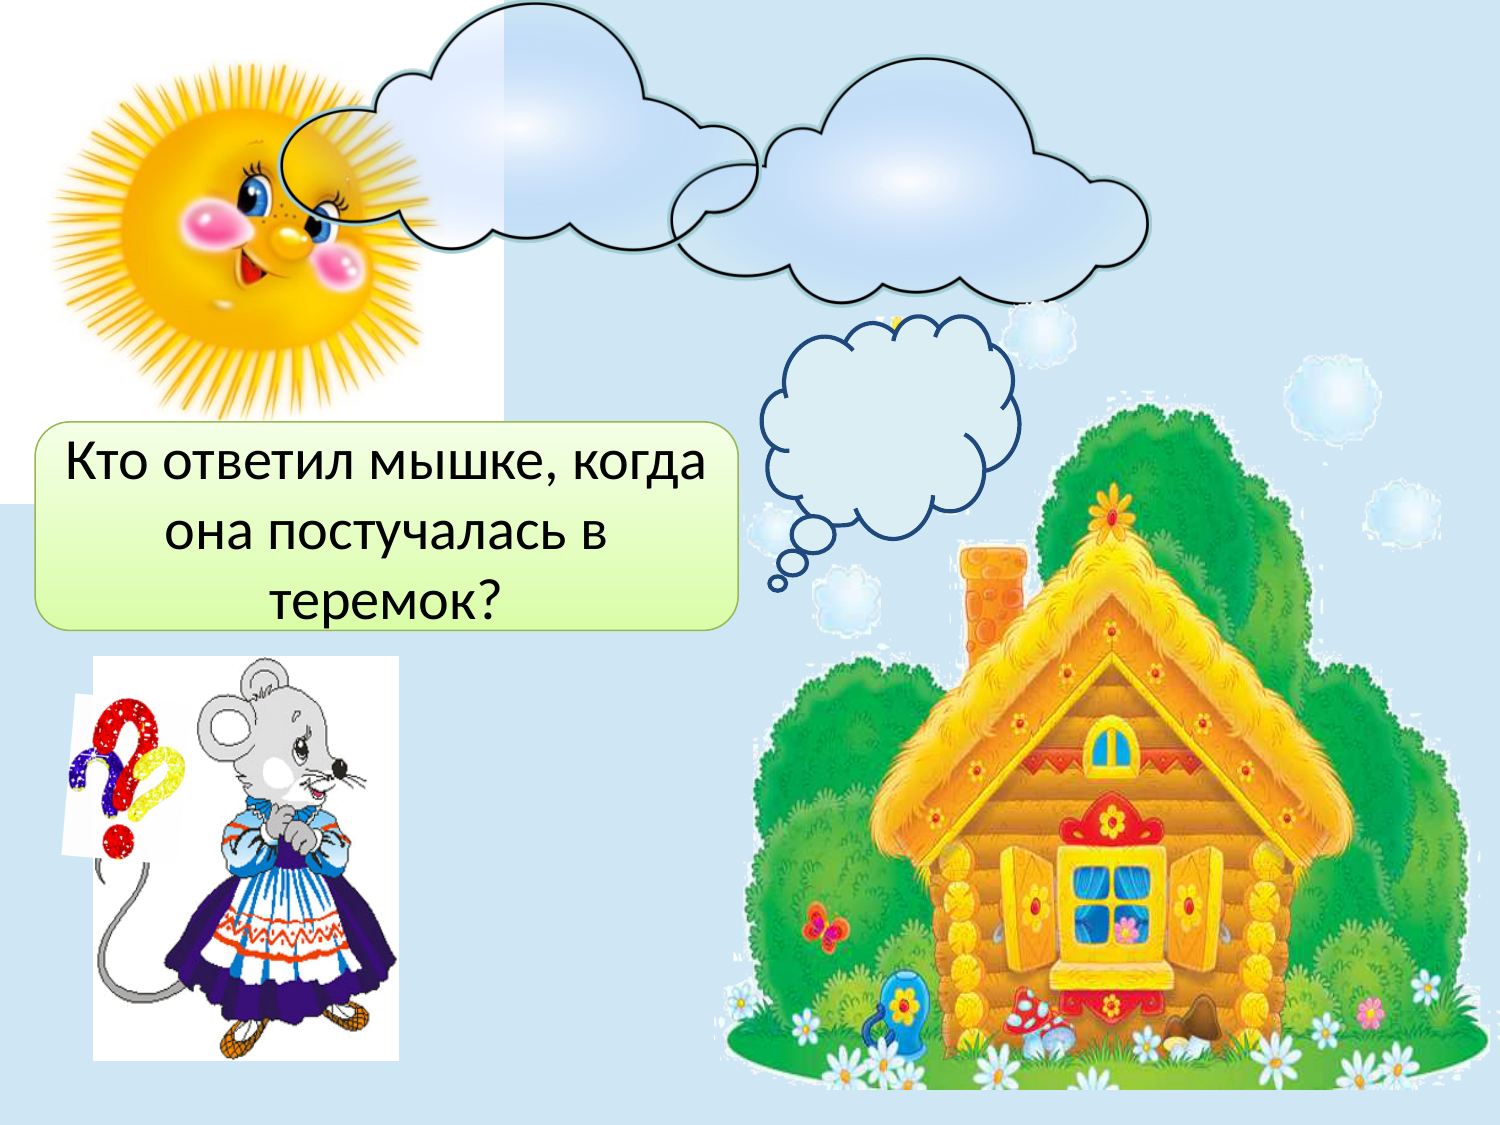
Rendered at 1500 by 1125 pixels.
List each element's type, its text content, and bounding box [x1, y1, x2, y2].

text_box [761, 316, 1020, 554]
text_box [769, 576, 787, 591]
text_box [778, 550, 807, 576]
picture [61, 656, 399, 1061]
picture [0, 0, 1500, 1090]
text_box Кто ответил мышке, когда она постучалась в теремок? [35, 421, 739, 631]
